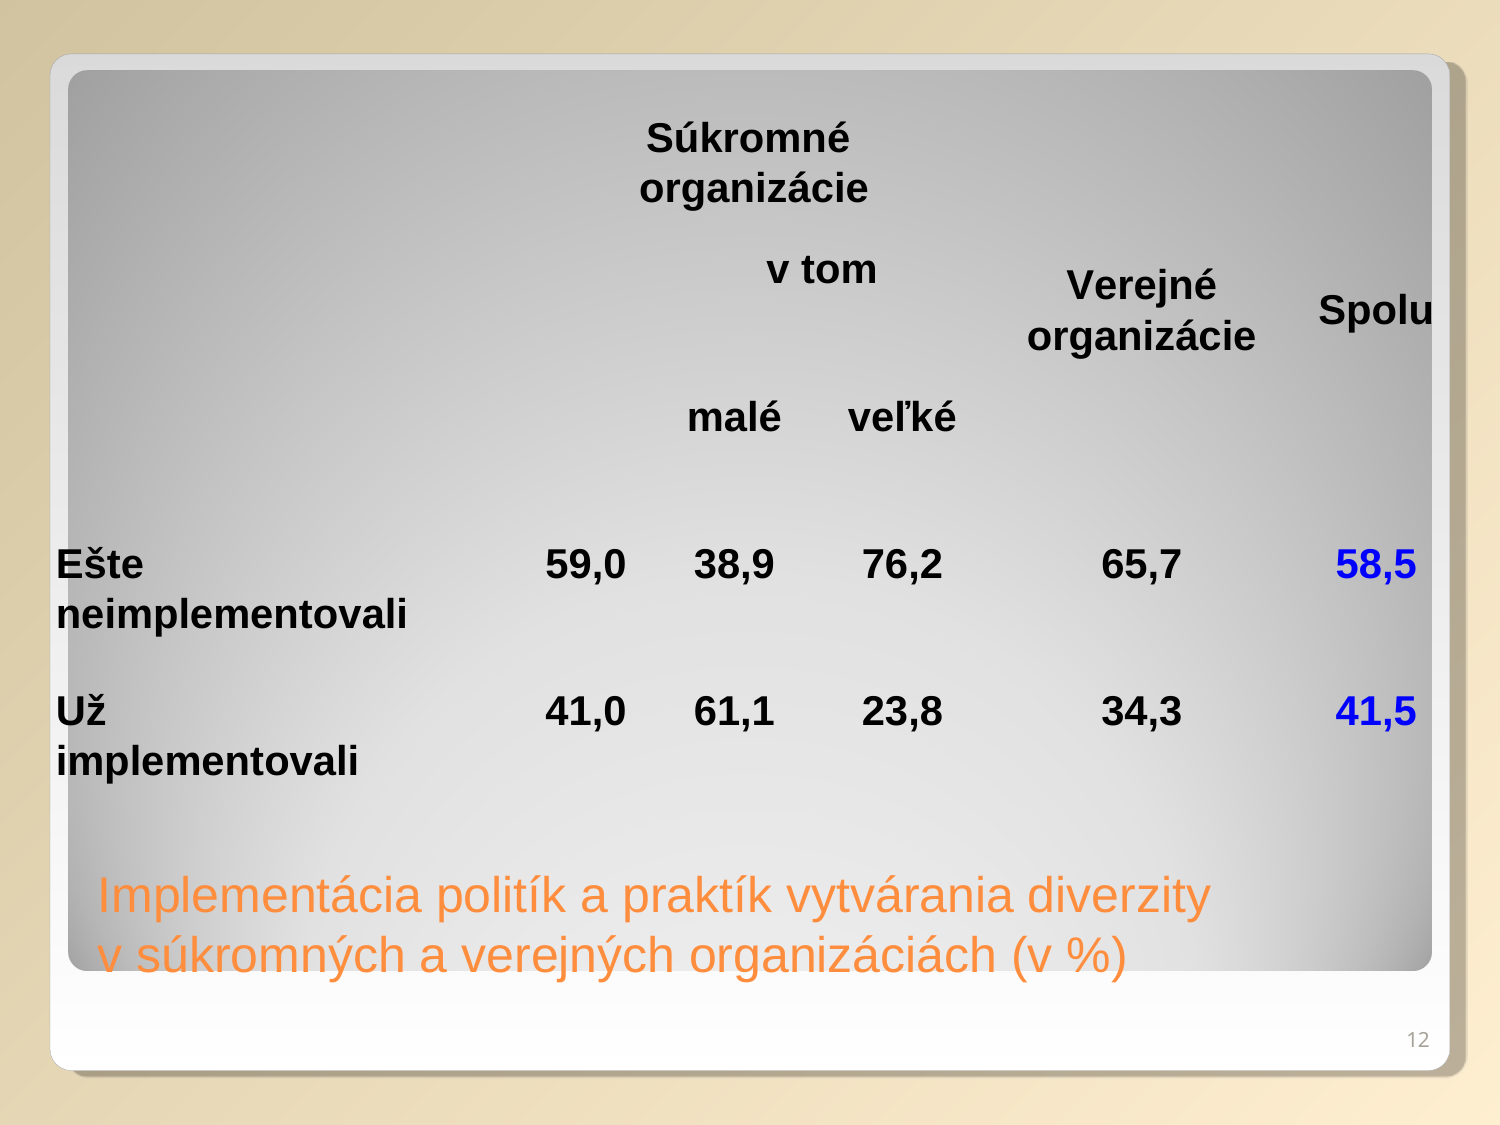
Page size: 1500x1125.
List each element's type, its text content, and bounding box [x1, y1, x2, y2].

table_cell Ešte neimplementovali [41, 529, 518, 676]
table_cell 65,7 [990, 529, 1293, 676]
table_cell 34,3 [990, 676, 1293, 822]
text_box <number> [1369, 1002, 1445, 1063]
table_cell 76,2 [815, 529, 990, 676]
table_cell malé [654, 382, 815, 529]
table_header Verejné organizácie [990, 87, 1293, 529]
table_cell Už implementovali [41, 676, 518, 822]
table_cell veľké [815, 382, 990, 529]
table_cell 41,5 [1293, 676, 1459, 822]
table_cell 58,5 [1293, 529, 1459, 676]
picture [67, 822, 1433, 972]
picture [67, 69, 1433, 87]
table_cell 38,9 [654, 529, 815, 676]
table_cell 41,0 [518, 676, 654, 822]
table_cell 61,1 [654, 676, 815, 822]
title Implementácia politík a praktík vytvárania diverzity v súkromných a verejných organizáciách (v %) [82, 855, 1426, 991]
table_cell v tom [654, 234, 990, 382]
table_header Spolu [1293, 87, 1459, 529]
table_cell 23,8 [815, 676, 990, 822]
table_cell [518, 234, 654, 529]
table_header [41, 87, 518, 529]
table_header Súkromné organizácie [518, 87, 990, 234]
table_cell 59,0 [518, 529, 654, 676]
